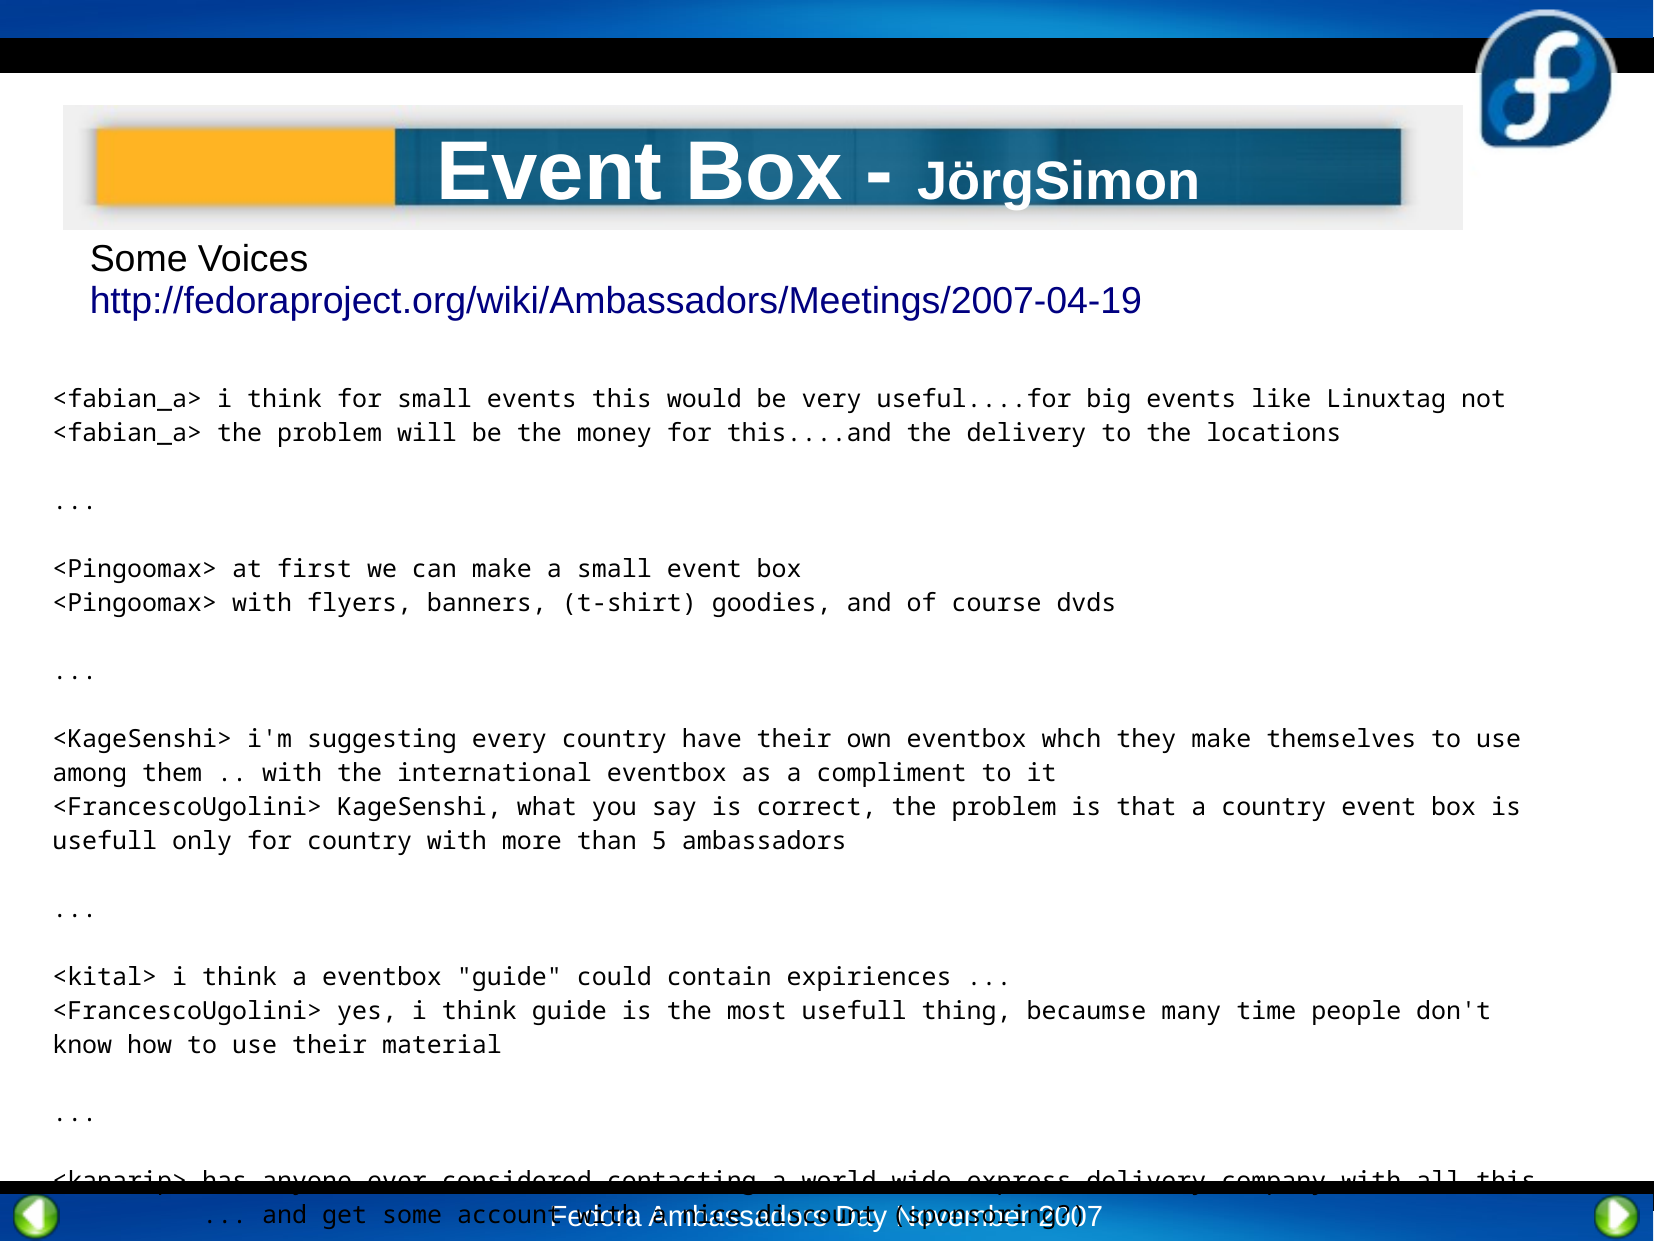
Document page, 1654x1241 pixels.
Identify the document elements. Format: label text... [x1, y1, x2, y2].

text_box Event Box - JörgSimon [421, 117, 1216, 226]
text_box <fabian_a> i think for small events this would be very useful....for big events like Linuxtag not <fabian_a> the problem will be the money for this....and the delivery to the locations ... <Pingoomax> at first we can make a small event box <Pingoomax> with flyers, banners, (t-shirt) goodies, and of course dvds ... <KageSenshi> i'm suggesting every country have their own eventbox whch they make themselves to use among them .. with the international eventbox as a compliment to it <FrancescoUgolini> KageSenshi, what you say is correct, the problem is that a country event box is usefull only for country with more than 5 ambassadors ... <kital> i think a eventbox "guide" could contain expiriences ... <FrancescoUgolini> yes, i think guide is the most usefull thing, becaumse many time people don't know how to use their material ... <kanarip> has anyone ever considered contacting a world-wide express delivery company with all this ... and get some account with a nice discount (sponsoring?) ... [37, 372, 1576, 1146]
picture [0, 1194, 1654, 1241]
picture [1058, 1208, 1066, 1219]
picture [1074, 1208, 1079, 1223]
picture [1008, 1212, 1016, 1217]
picture [1030, 1211, 1037, 1221]
picture [1046, 1214, 1052, 1221]
picture [0, 0, 1654, 251]
text_box Some Voices http://fedoraproject.org/wiki/Ambassadors/Meetings/2007-04-19 [75, 229, 1201, 329]
